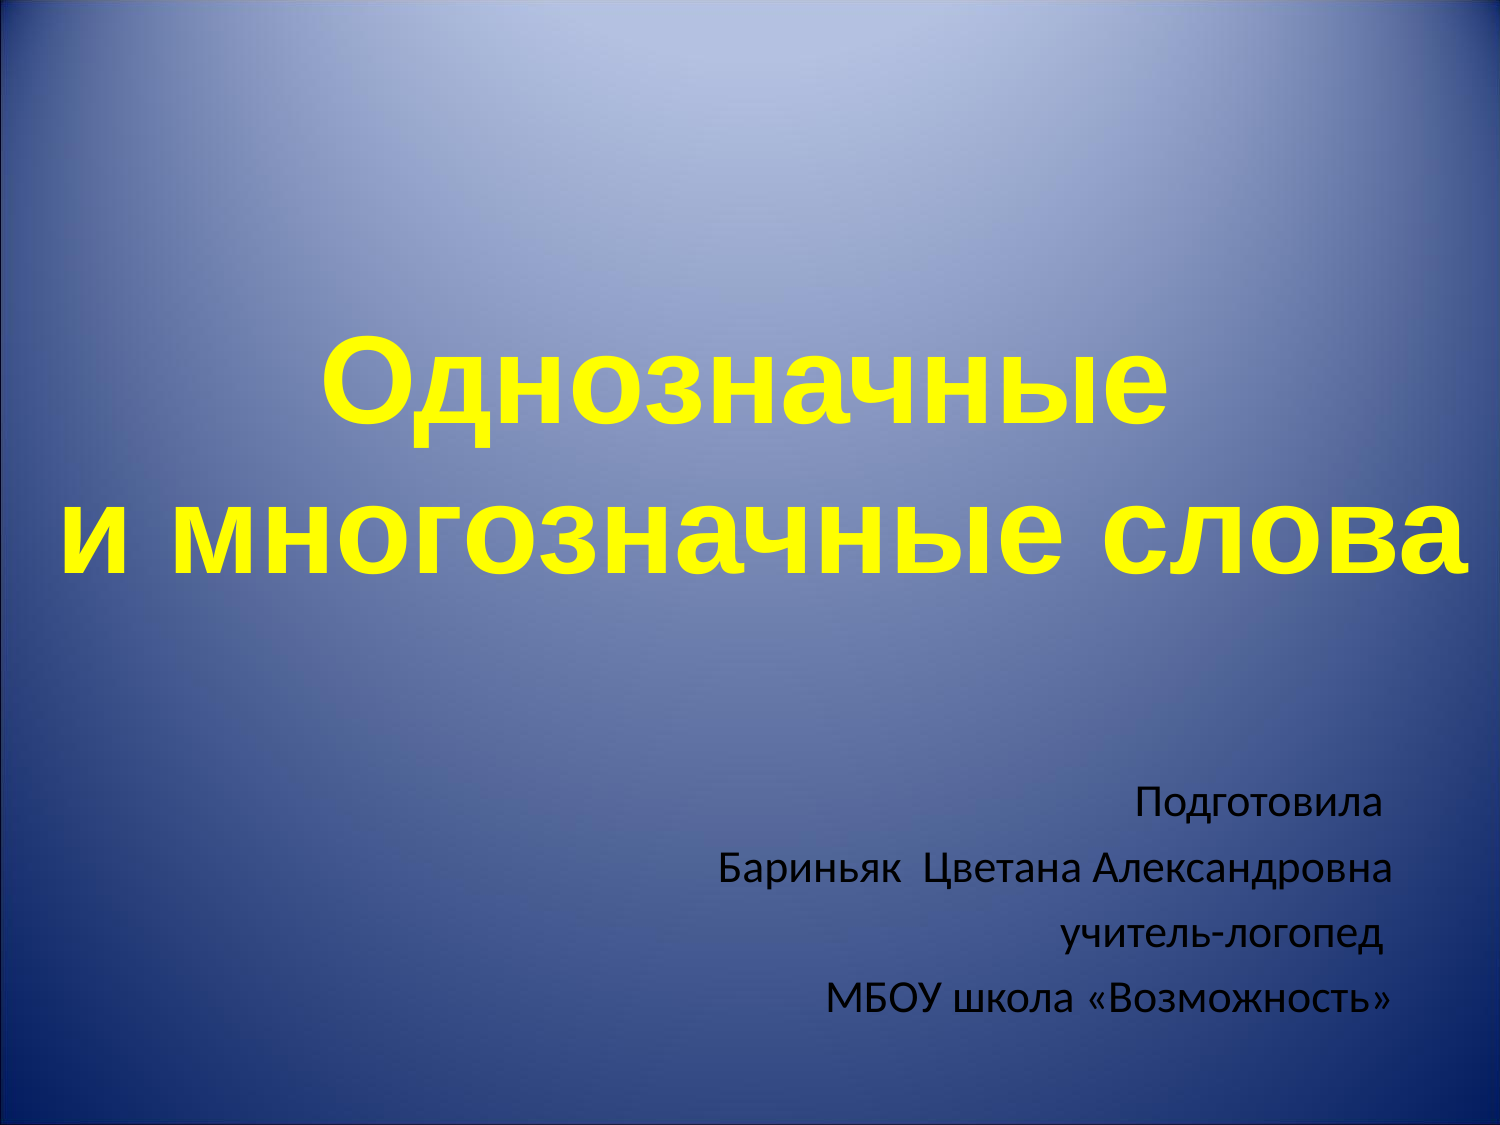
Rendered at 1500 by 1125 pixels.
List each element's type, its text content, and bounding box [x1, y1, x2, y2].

text_box Однозначные и многозначные слова [7, 290, 1484, 607]
text_box Подготовила Бариньяк Цветана Александровна учитель-логопед МБОУ школа «Возможность» [702, 763, 1446, 1051]
